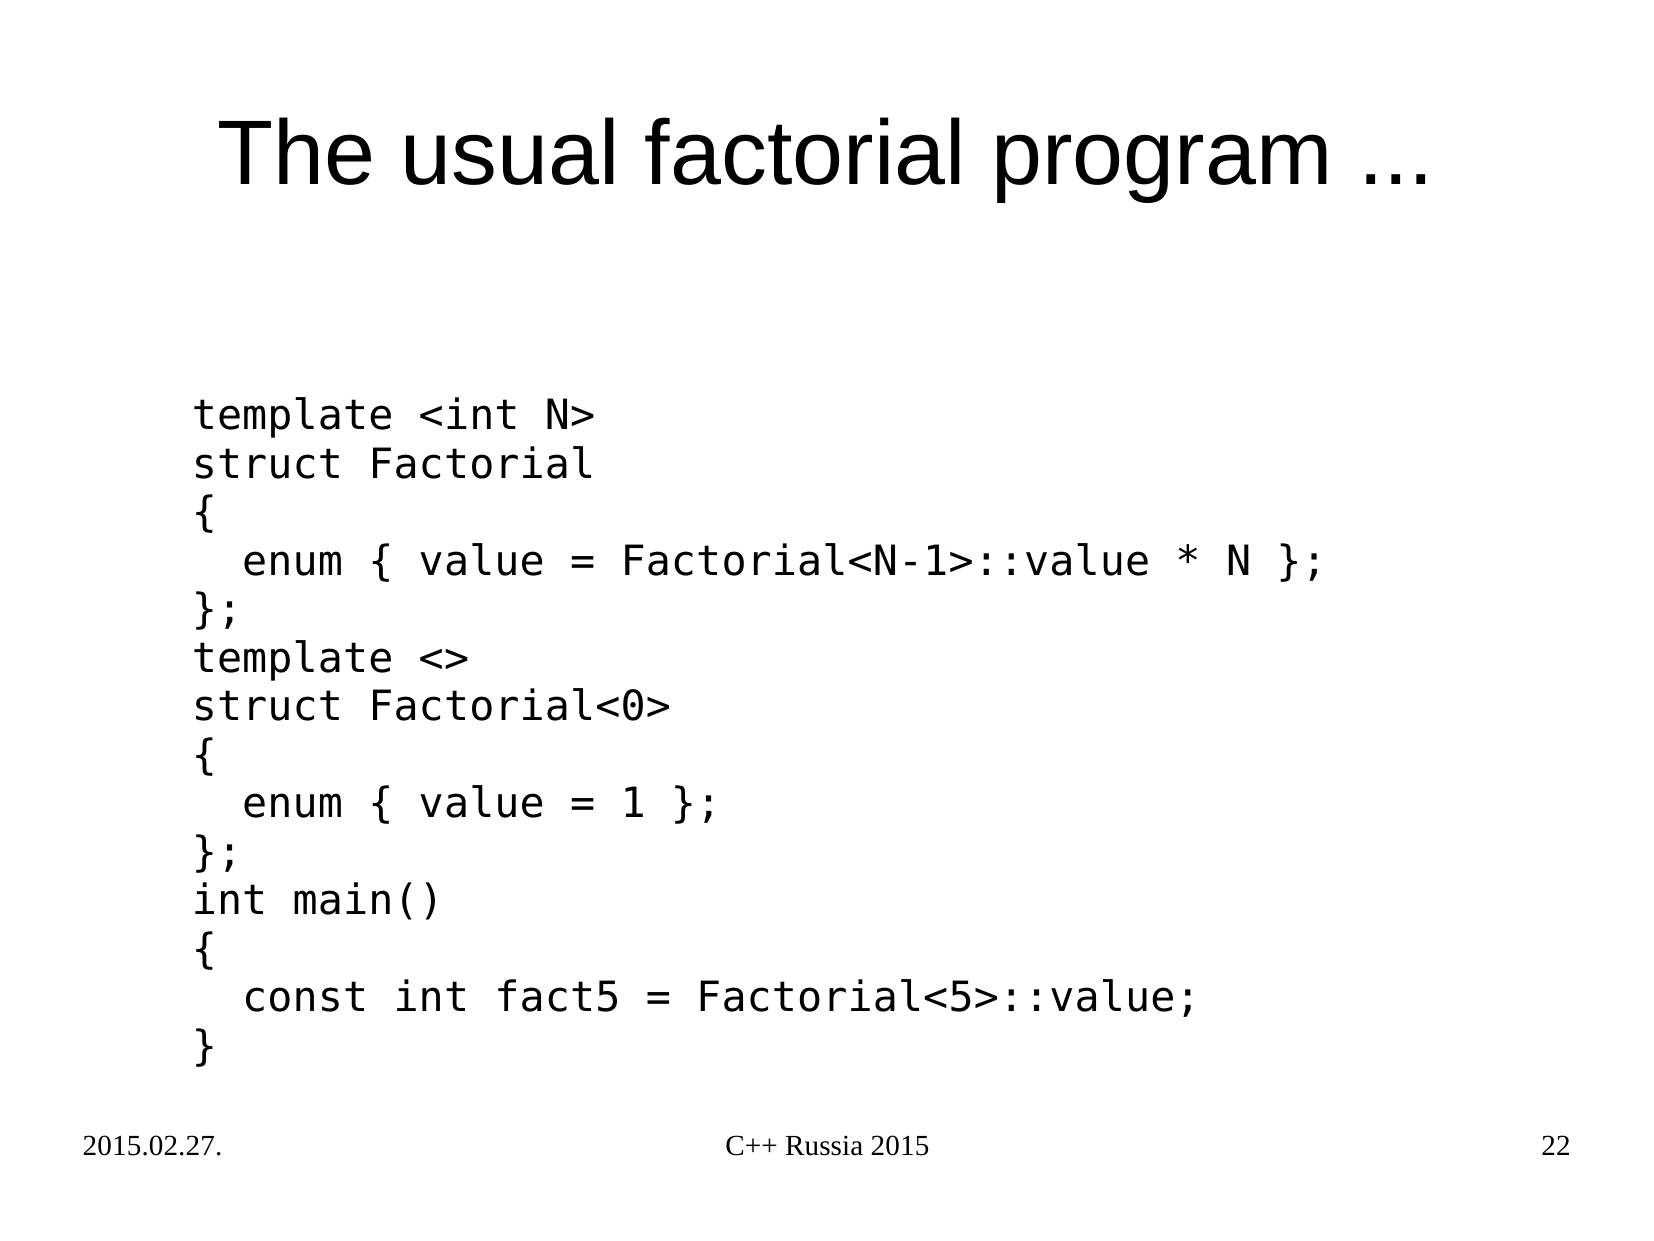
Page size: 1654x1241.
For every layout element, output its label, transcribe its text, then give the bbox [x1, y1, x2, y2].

title The usual factorial program ... [82, 49, 1571, 257]
text_box template <int N> struct Factorial { enum { value = Factorial<N-1>::value * N }; }; template <> struct Factorial<0> { enum { value = 1 }; }; int main() { const int fact5 = Factorial<5>::value; } [177, 383, 1344, 1078]
